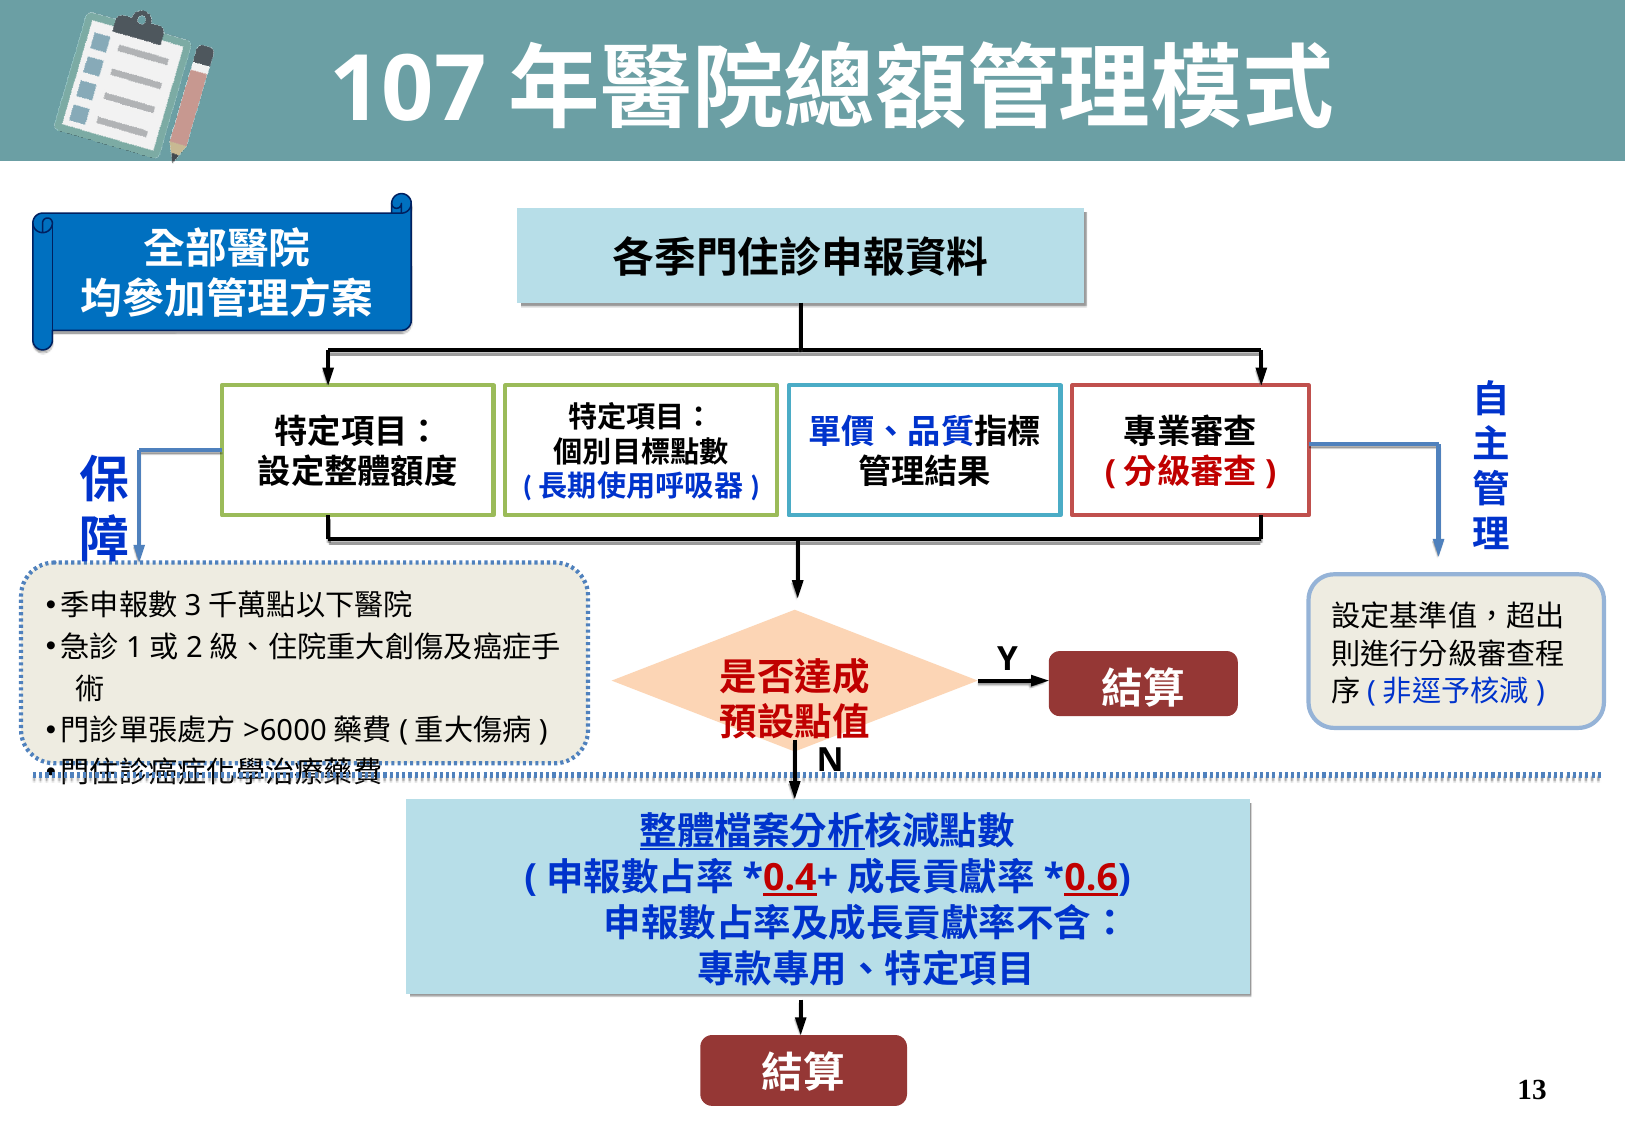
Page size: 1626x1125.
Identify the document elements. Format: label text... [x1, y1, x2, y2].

text_box 單價、品質指標 管理結果 [789, 385, 1061, 515]
text_box 設定基準值，超出則進行分級審查程序(非逕予核減) [1308, 574, 1604, 728]
text_box 結算 [700, 1035, 908, 1106]
text_box 保障 [56, 432, 140, 575]
picture [0, 0, 1625, 166]
text_box 是否達成 預設點值 [611, 609, 966, 749]
text_box 結算 [1049, 651, 1238, 717]
text_box 各季門住診申報資料 [517, 208, 1084, 303]
text_box Y [966, 586, 1049, 728]
text_box 特定項目： 個別目標點數 (長期使用呼吸器) [505, 385, 777, 515]
text_box 特定項目： 設定整體額度 [222, 385, 494, 515]
text_box 整體檔案分析核減點數 (申報數占率*0.4+成長貢獻率*0.6) 申報數占率及成長貢獻率不含： 專款專用、特定項目 [406, 799, 1250, 994]
text_box 專業審查 (分級審查) [1072, 385, 1309, 515]
text_box 全部醫院 均參加管理方案 [32, 193, 412, 350]
text_box 自主管理 [1438, 349, 1545, 581]
text_box <編號> [1502, 1051, 1604, 1125]
text_box 季申報數3千萬點以下醫院 急診1或2級、住院重大創傷及癌症手術 門診單張處方>6000藥費(重大傷病) 門住診癌症化學治療藥費 [21, 562, 589, 764]
text_box N [788, 715, 872, 800]
title 107年醫院總額管理模式 [243, 19, 1421, 150]
